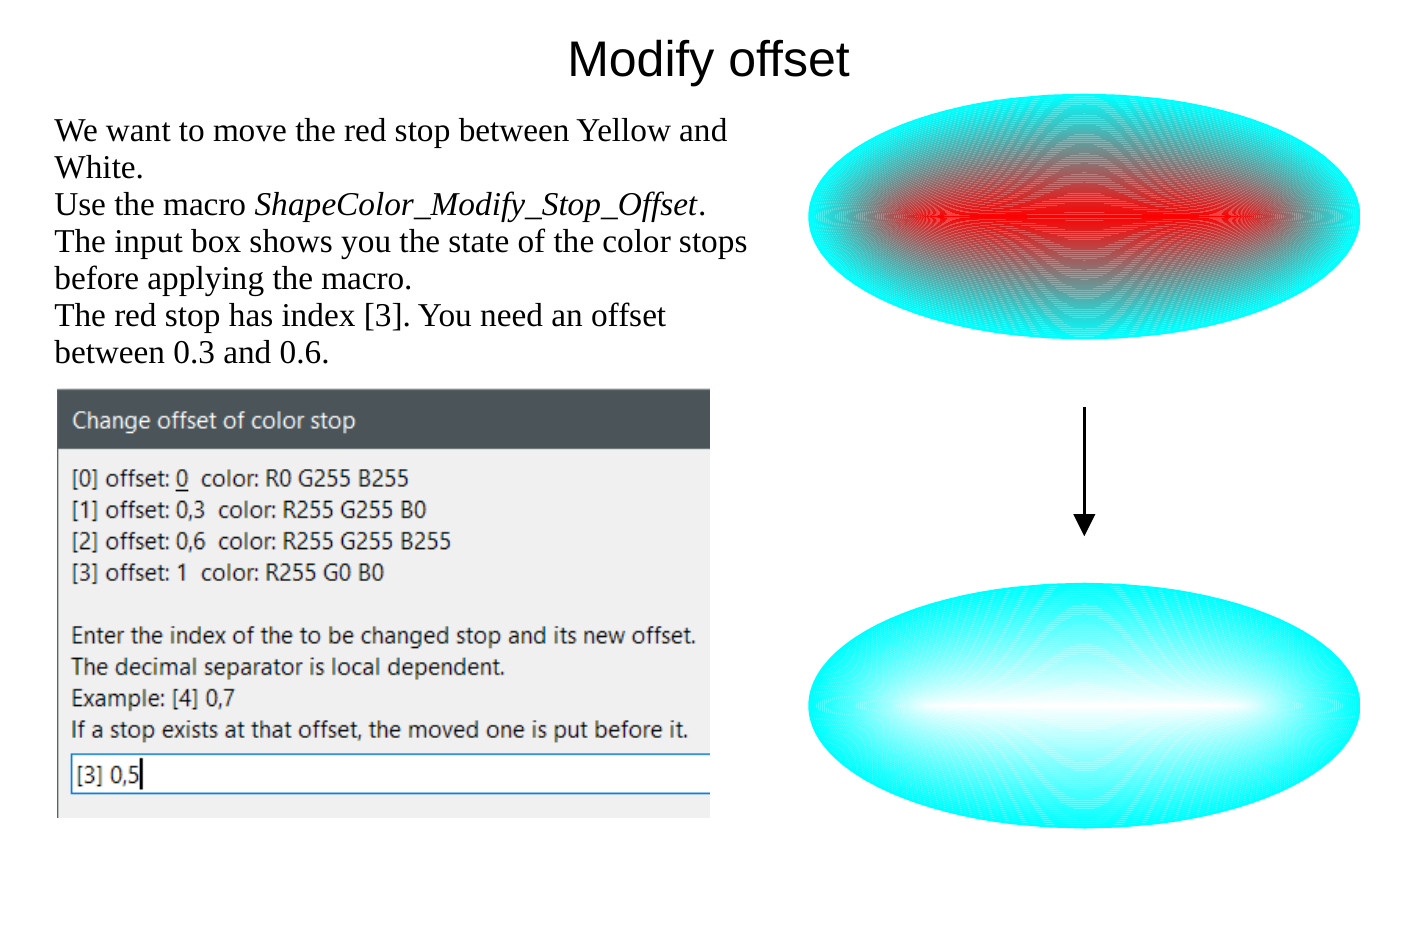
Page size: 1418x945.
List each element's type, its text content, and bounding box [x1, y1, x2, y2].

picture [57, 388, 710, 818]
text_box [808, 93, 1361, 340]
title Modify offset [0, 0, 1418, 119]
text_box We want to move the red stop between Yellow and White. Use the macro ShapeColor_Modify_Stop_Offset. The input box shows you the state of the color stops before applying the macro. The red stop has index [3]. You need an offset between 0.3 and 0.6. [54, 111, 775, 372]
text_box [808, 582, 1361, 829]
